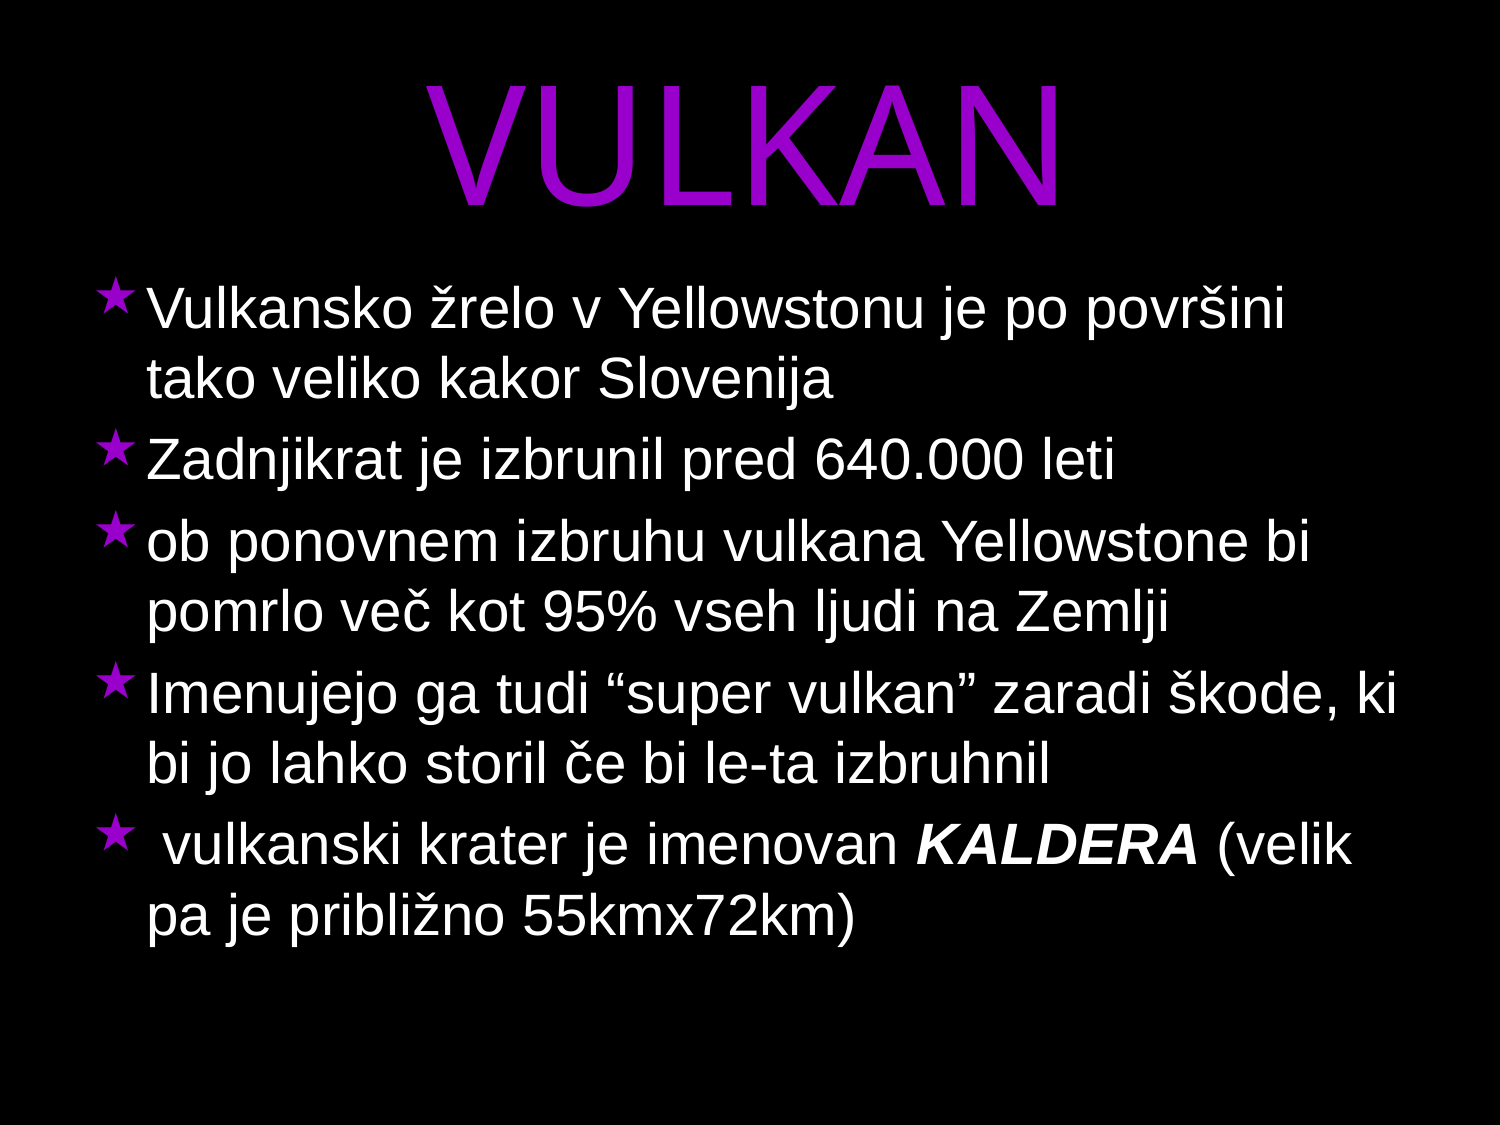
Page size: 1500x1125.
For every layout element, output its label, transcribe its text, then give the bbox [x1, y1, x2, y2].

title VULKAN [75, 45, 1425, 233]
list Vulkansko žrelo v Yellowstonu je po površini tako veliko kakor Slovenija Zadnjikrat je izbrunil pred 640.000 leti ob ponovnem izbruhu vulkana Yellowstone bi pomrlo več kot 95% vseh ljudi na Zemlji Imenujejo ga tudi “super vulkan” zaradi škode, ki bi jo lahko storil če bi le-ta izbruhnil vulkanski krater je imenovan KALDERA (velik pa je približno 55kmx72km) [75, 262, 1425, 1005]
